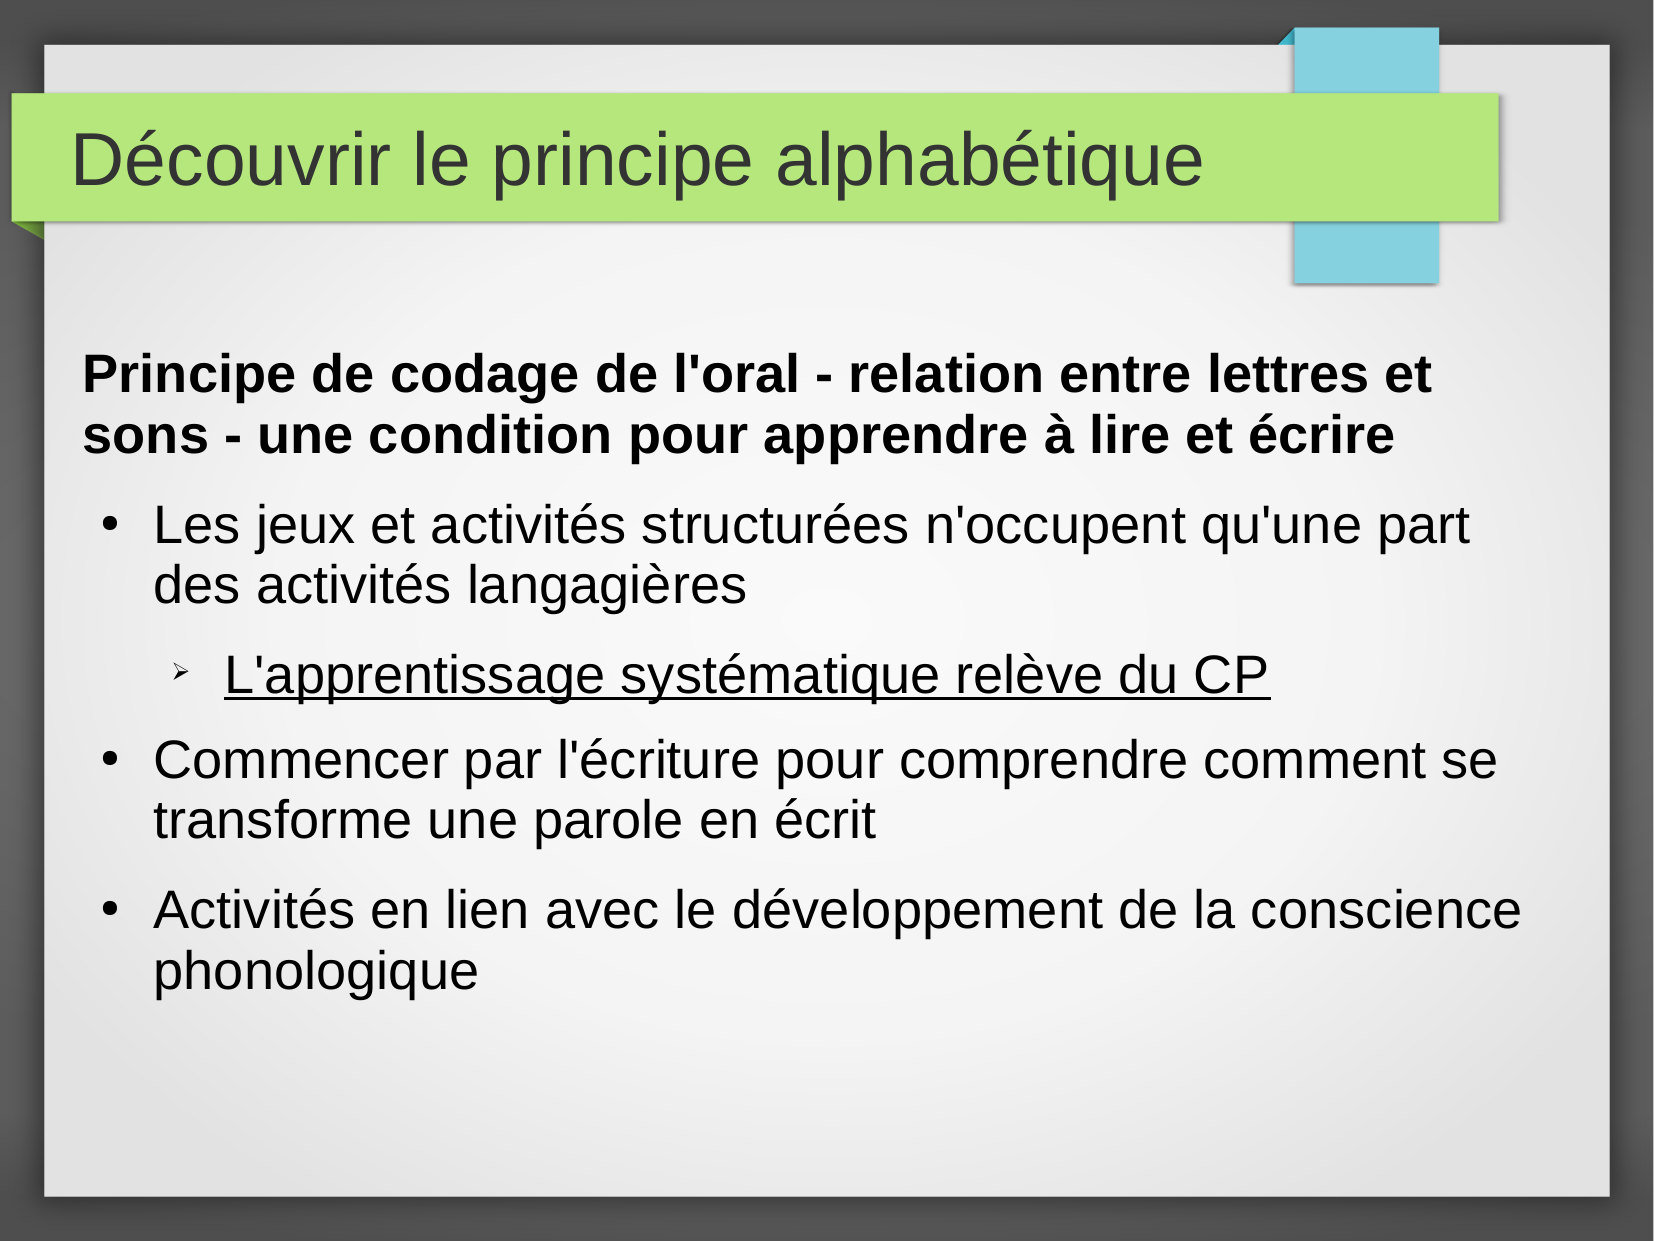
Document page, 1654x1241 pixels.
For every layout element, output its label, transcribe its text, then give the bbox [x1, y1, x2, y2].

picture [0, 0, 1654, 1241]
title Découvrir le principe alphabétique [70, 106, 1229, 213]
list Principe de codage de l'oral - relation entre lettres et sons - une condition pour apprendre à lire et écrire Les jeux et activités structurées n'occupent qu'une part des activités langagières L'apprentissage systématique relève du CP Commencer par l'écriture pour comprendre comment se transforme une parole en écrit Activités en lien avec le développement de la conscience phonologique [82, 343, 1538, 1170]
